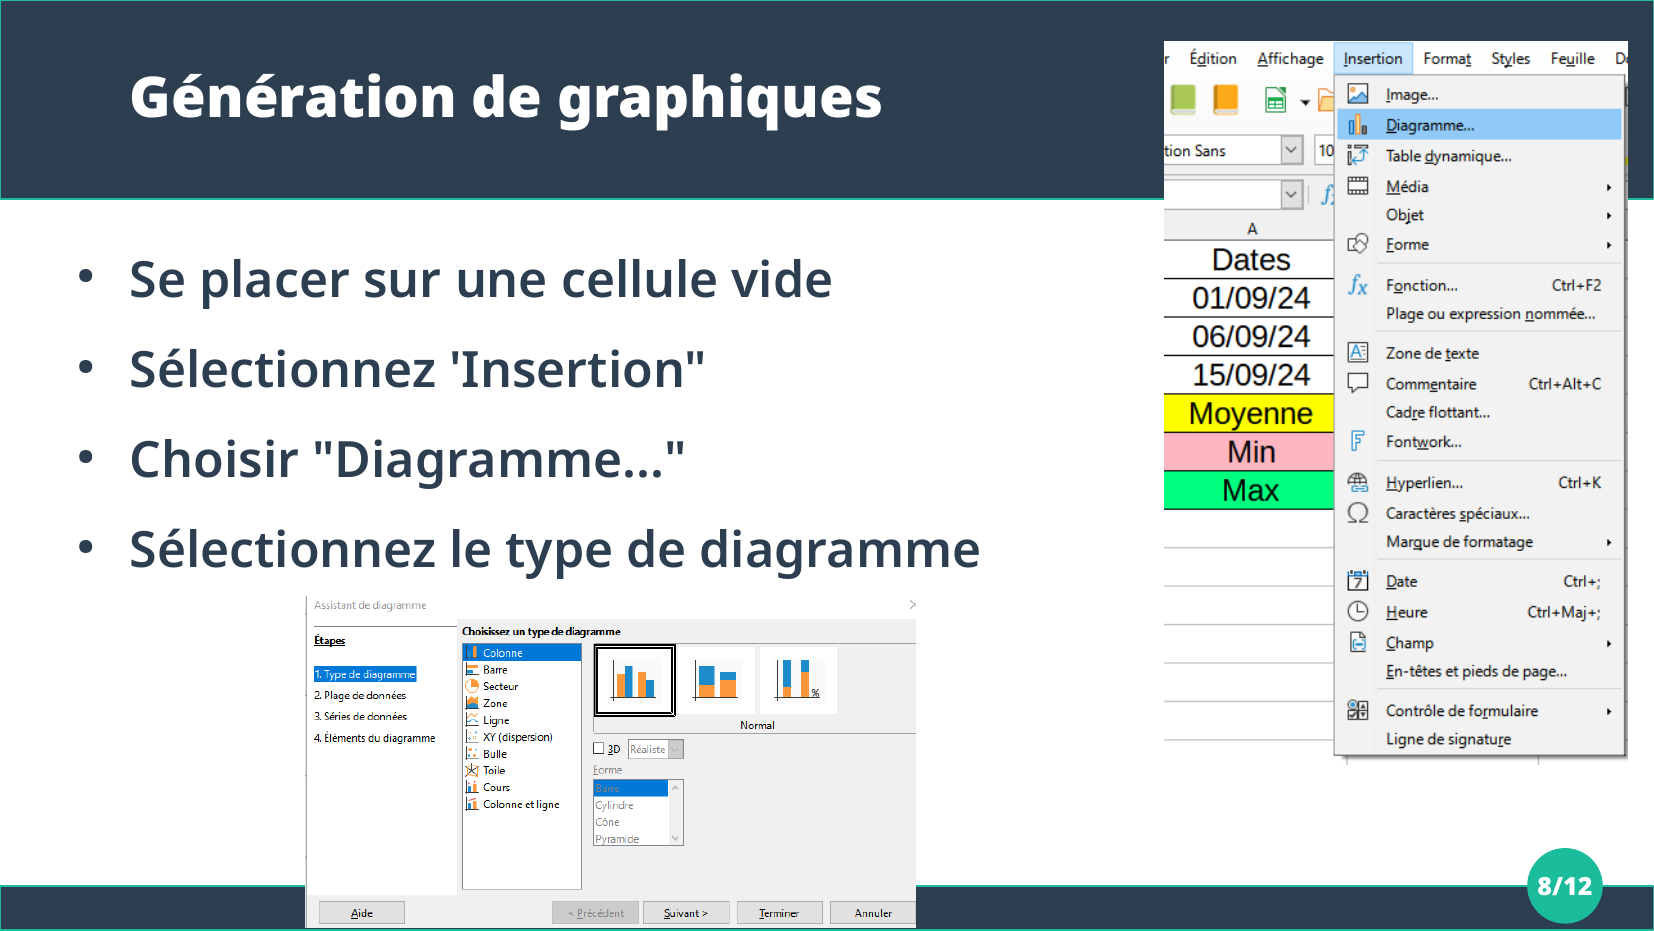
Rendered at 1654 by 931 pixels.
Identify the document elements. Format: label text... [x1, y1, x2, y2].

title Génération de graphiques [59, 37, 1595, 155]
picture [305, 596, 916, 928]
picture [1164, 41, 1628, 765]
list Se placer sur une cellule vide Sélectionnez 'Insertion" Choisir "Diagramme..." Sélectionnez le type de diagramme [59, 243, 1595, 864]
